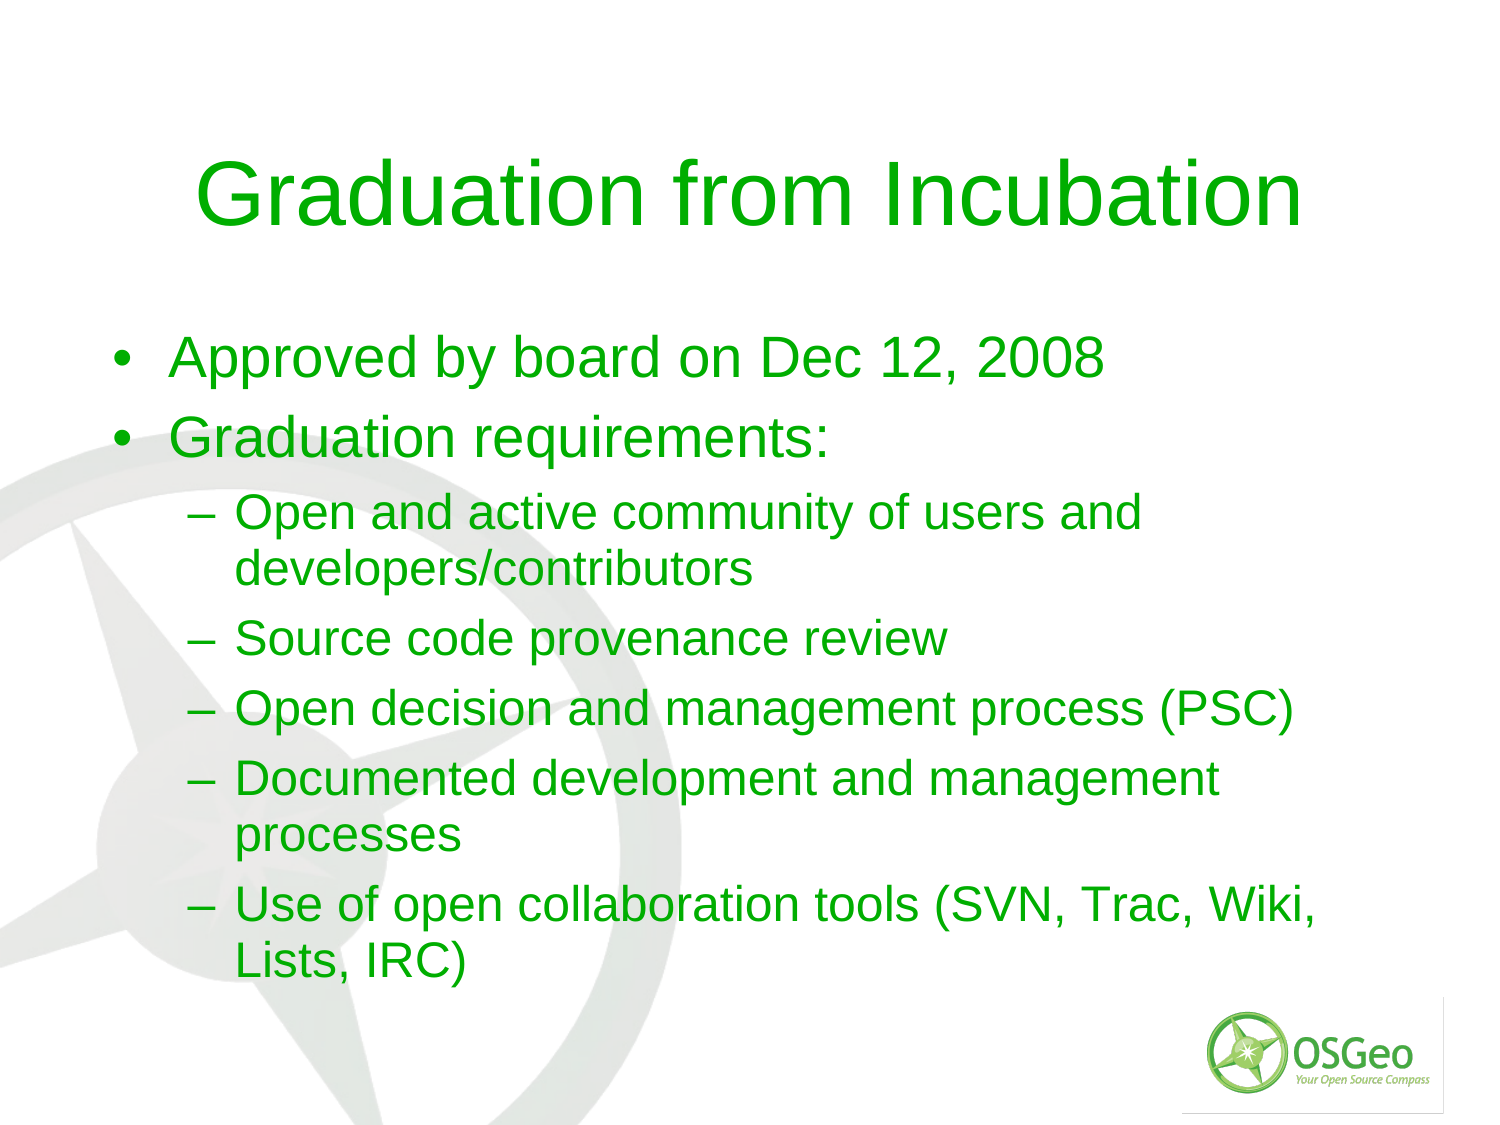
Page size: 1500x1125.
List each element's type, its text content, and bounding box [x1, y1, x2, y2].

title Graduation from Incubation [112, 83, 1388, 305]
picture [1181, 996, 1444, 1114]
list Approved by board on Dec 12, 2008 Graduation requirements: Open and active community of users and developers/contributors Source code provenance review Open decision and management process (PSC) Documented development and management processes Use of open collaboration tools (SVN, Trac, Wiki, Lists, IRC) [112, 324, 1388, 989]
picture [0, 413, 739, 1125]
